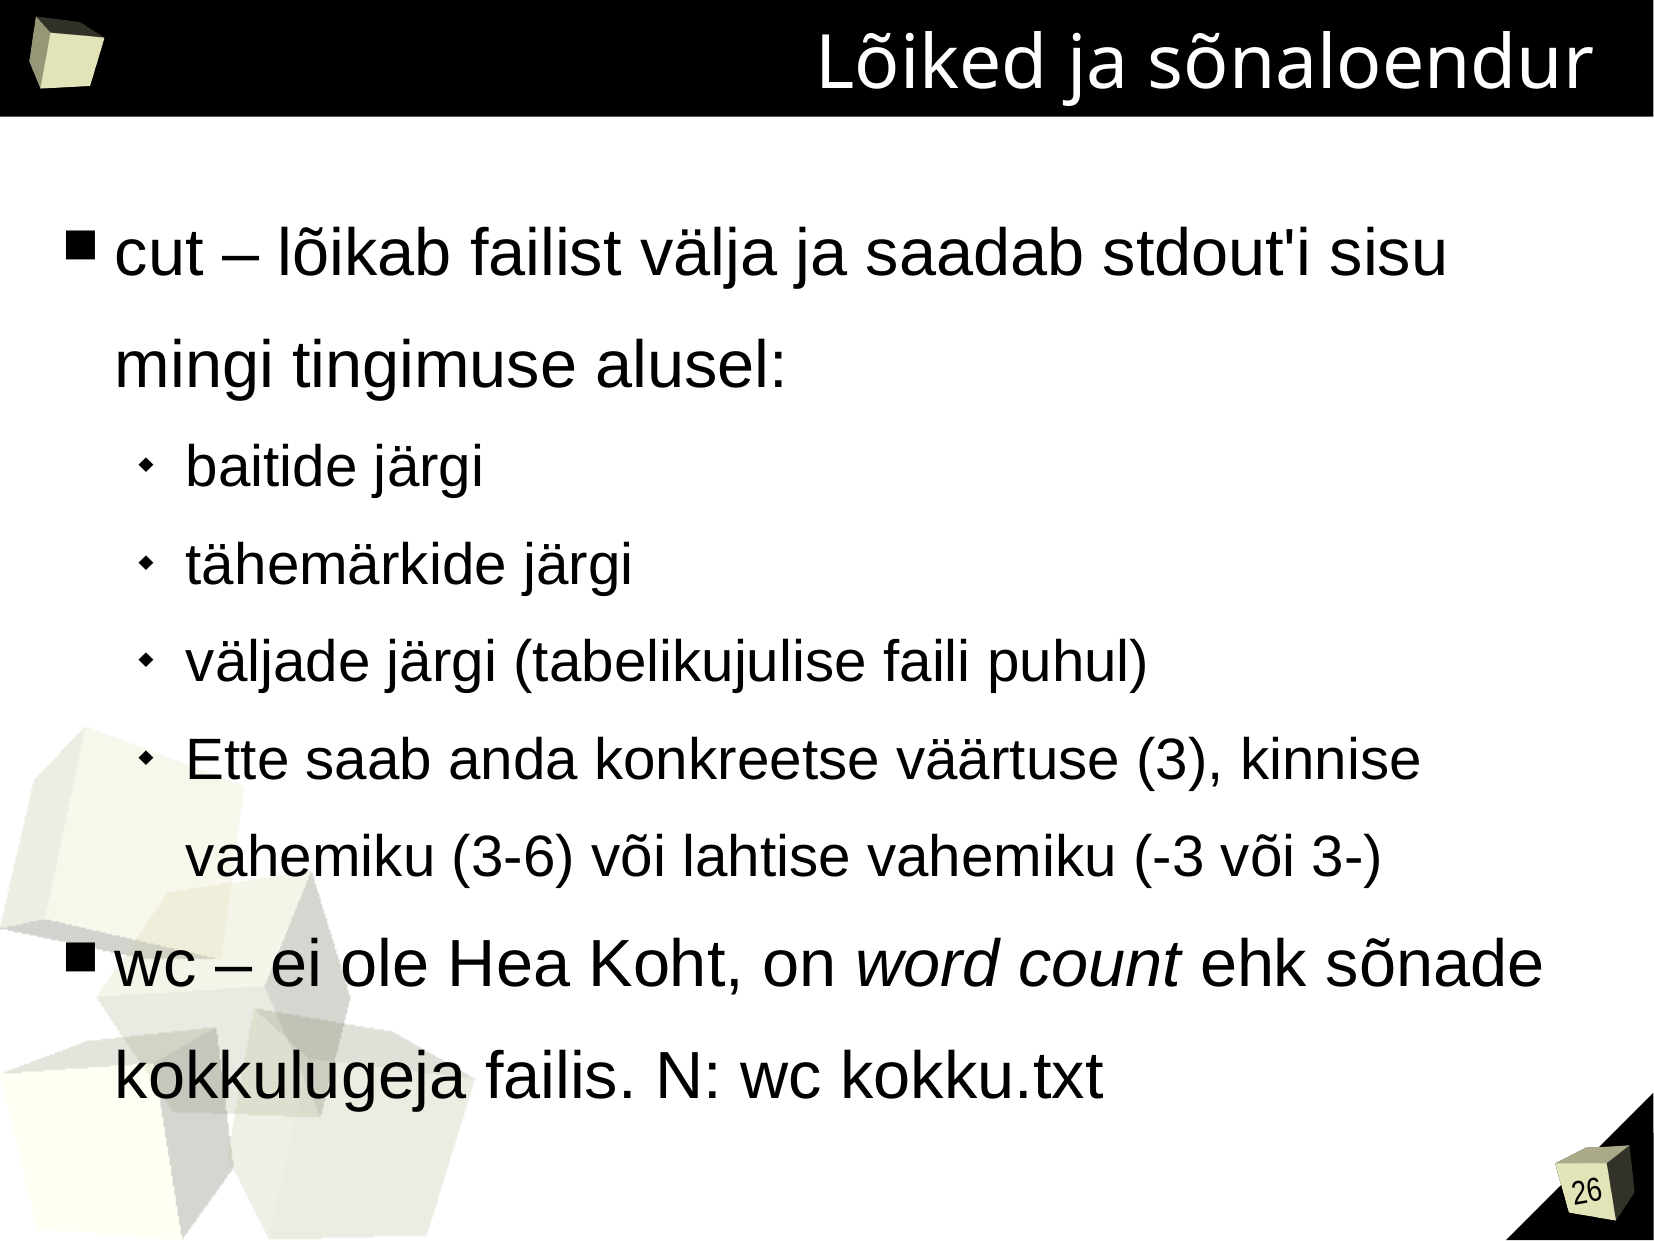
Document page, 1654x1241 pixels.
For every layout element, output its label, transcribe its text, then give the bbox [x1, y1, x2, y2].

list cut – lõikab failist välja ja saadab stdout'i sisu mingi tingimuse alusel: baitide järgi tähemärkide järgi väljade järgi (tabelikujulise faili puhul) Ette saab anda konkreetse väärtuse (3), kinnise vahemiku (3-6) või lahtise vahemiku (-3 või 3-) wc – ei ole Hea Koht, on word count ehk sõnade kokkulugeja failis. N: wc kokku.txt [44, 177, 1611, 1214]
picture [0, 726, 477, 1241]
title Lõiked ja sõnaloendur [118, 0, 1595, 119]
